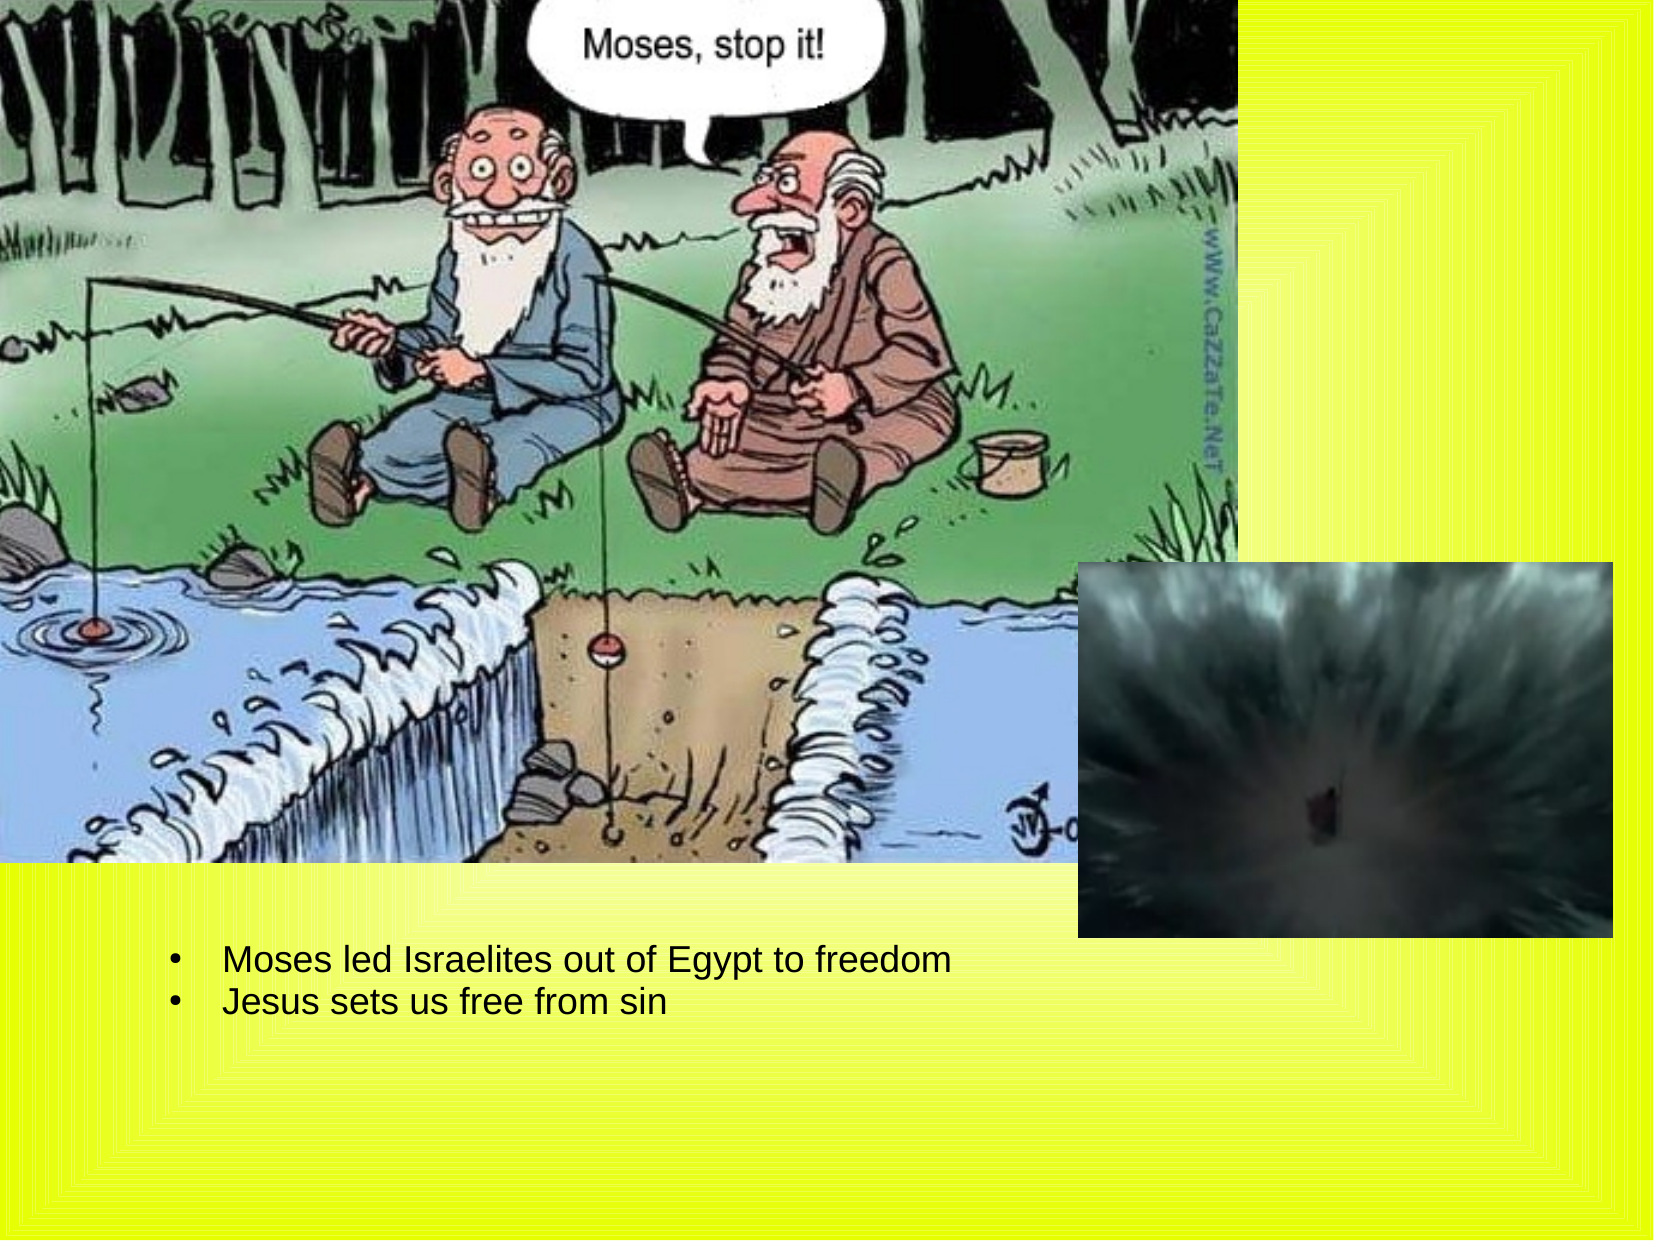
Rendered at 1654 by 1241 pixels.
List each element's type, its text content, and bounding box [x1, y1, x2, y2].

picture [0, 0, 1613, 938]
text_box Moses led Israelites out of Egypt to freedom Jesus sets us free from sin [136, 931, 1463, 1241]
